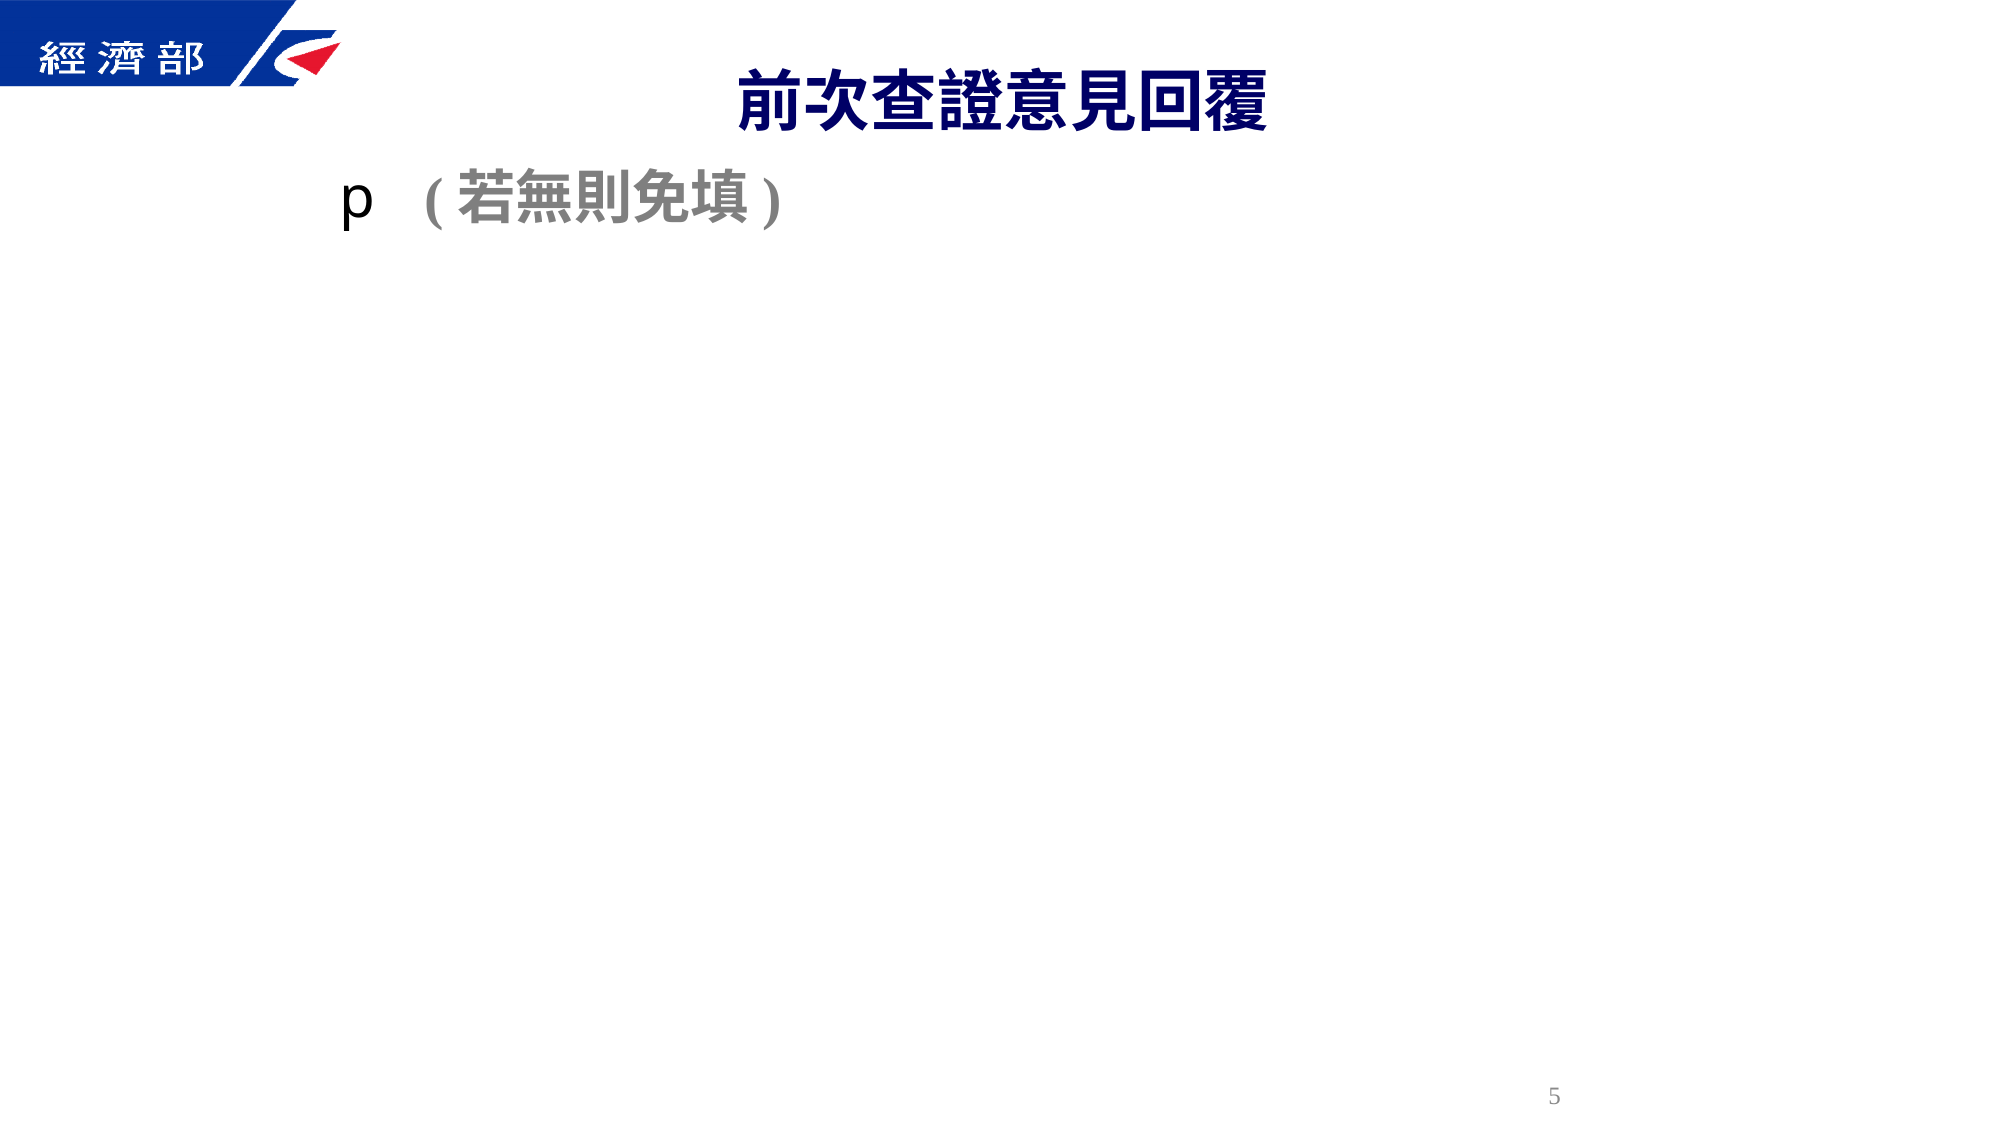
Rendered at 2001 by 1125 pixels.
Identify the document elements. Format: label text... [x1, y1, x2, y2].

list (若無則免填) [324, 152, 1675, 1055]
title 前次查證意見回覆 [103, 38, 1904, 158]
text_box 4 [1533, 1065, 2000, 1125]
